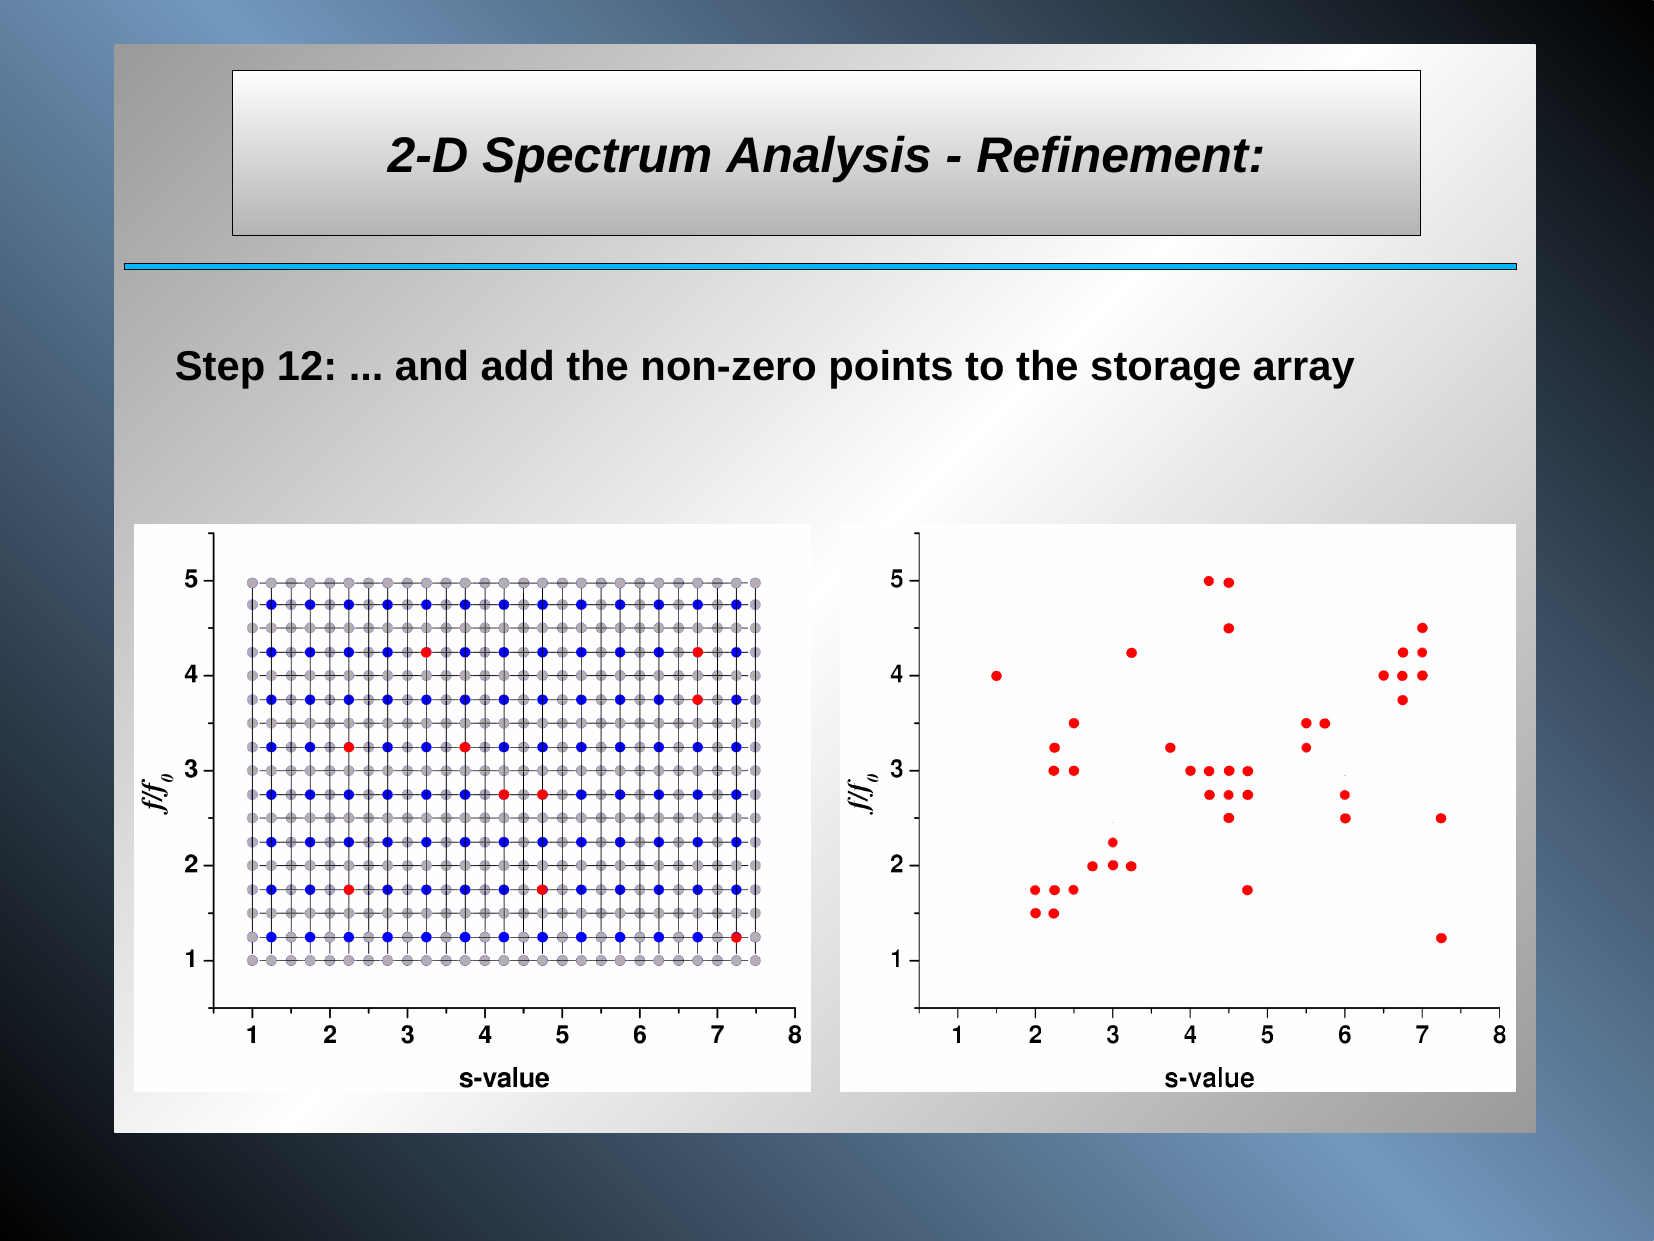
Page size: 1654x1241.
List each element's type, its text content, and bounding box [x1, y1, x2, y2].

text_box [232, 70, 1421, 236]
picture [134, 524, 811, 1092]
text_box Step 12: ... and add the non-zero points to the storage array [137, 343, 1491, 390]
picture [840, 524, 1516, 1092]
text_box [124, 263, 1517, 270]
text_box 2-D Spectrum Analysis - Refinement: [246, 127, 1407, 183]
